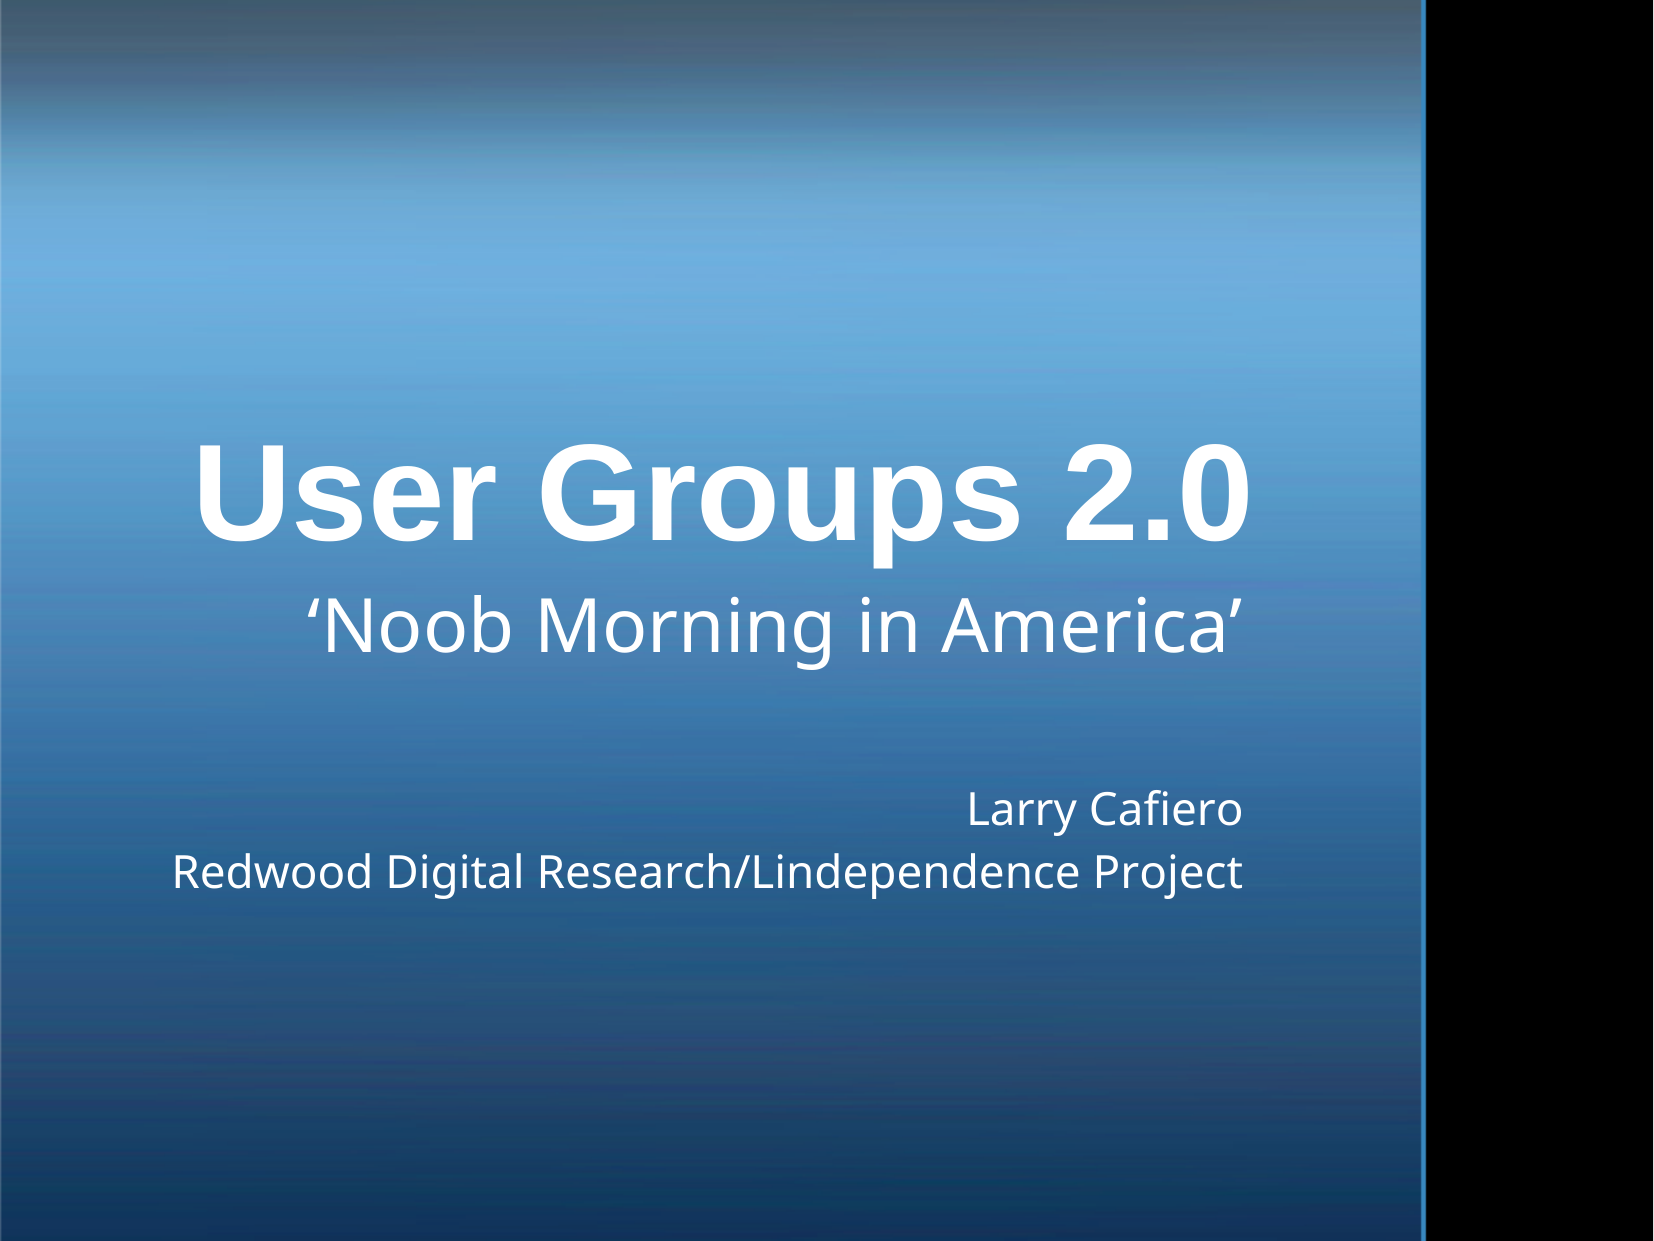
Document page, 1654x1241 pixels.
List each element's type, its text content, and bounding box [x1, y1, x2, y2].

picture [644, 878, 656, 885]
picture [957, 878, 970, 885]
picture [394, 878, 410, 884]
picture [821, 878, 834, 885]
picture [437, 878, 450, 885]
picture [232, 878, 245, 885]
picture [0, 0, 1654, 1241]
picture [1146, 878, 1160, 885]
picture [352, 878, 365, 885]
picture [493, 878, 505, 885]
picture [296, 878, 310, 885]
picture [876, 878, 889, 885]
title User Groups 2.0 [0, 388, 1448, 597]
picture [324, 878, 338, 885]
title ‘Noob Morning in America’ Larry Cafiero Redwood Digital Research/Lindependence Project [75, 596, 1244, 878]
